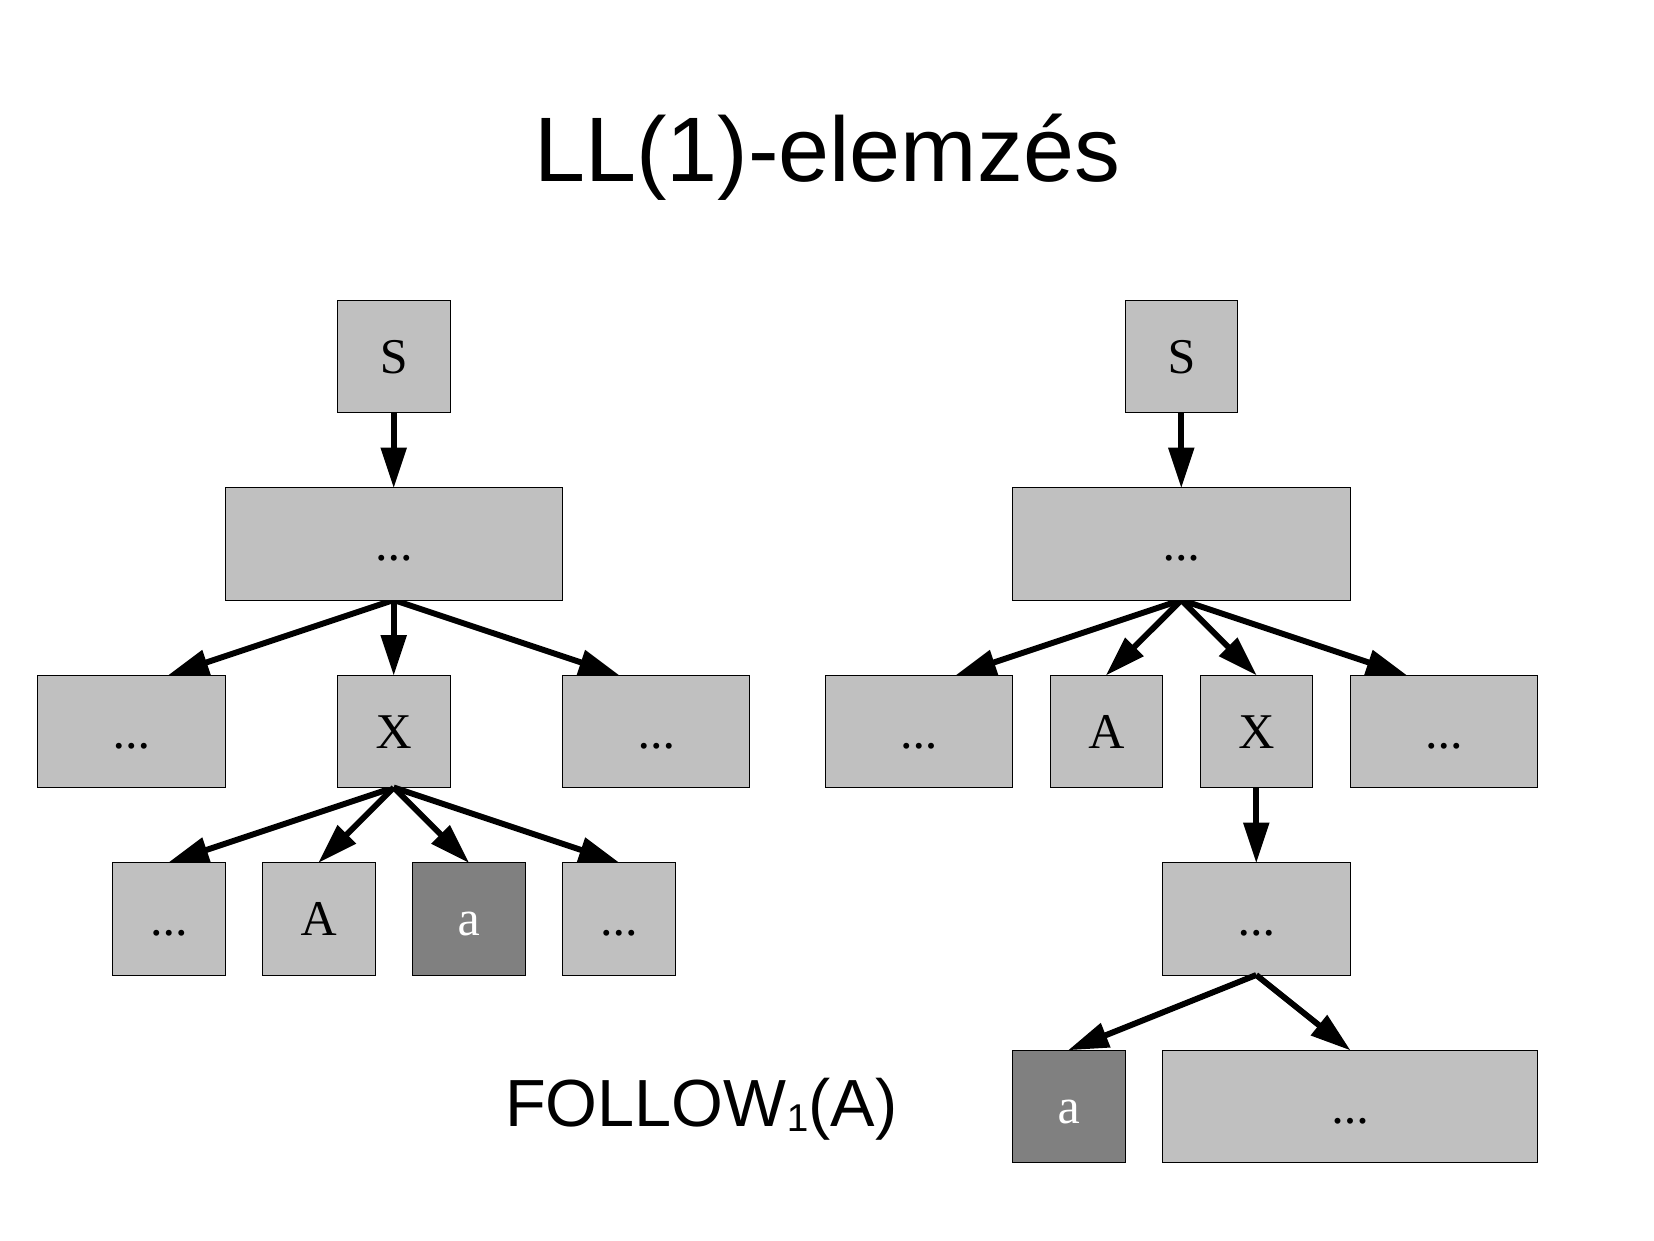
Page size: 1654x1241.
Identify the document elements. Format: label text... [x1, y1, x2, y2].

text_box ... [225, 487, 563, 601]
text_box ... [1162, 1050, 1538, 1163]
list FOLLOW1(A) [487, 1066, 901, 1163]
text_box ... [1350, 675, 1538, 788]
text_box a [1012, 1050, 1126, 1163]
text_box ... [1162, 862, 1351, 976]
text_box A [262, 862, 376, 976]
text_box A [1050, 675, 1163, 788]
title LL(1)-elemzés [121, 46, 1534, 254]
text_box ... [825, 675, 1013, 788]
text_box ... [1012, 487, 1351, 601]
text_box S [1125, 300, 1238, 413]
text_box X [1200, 675, 1313, 788]
text_box S [337, 300, 451, 413]
text_box ... [562, 675, 750, 788]
text_box X [337, 675, 451, 788]
text_box ... [112, 862, 226, 976]
text_box a [412, 862, 526, 976]
text_box ... [37, 675, 226, 788]
text_box ... [562, 862, 676, 976]
